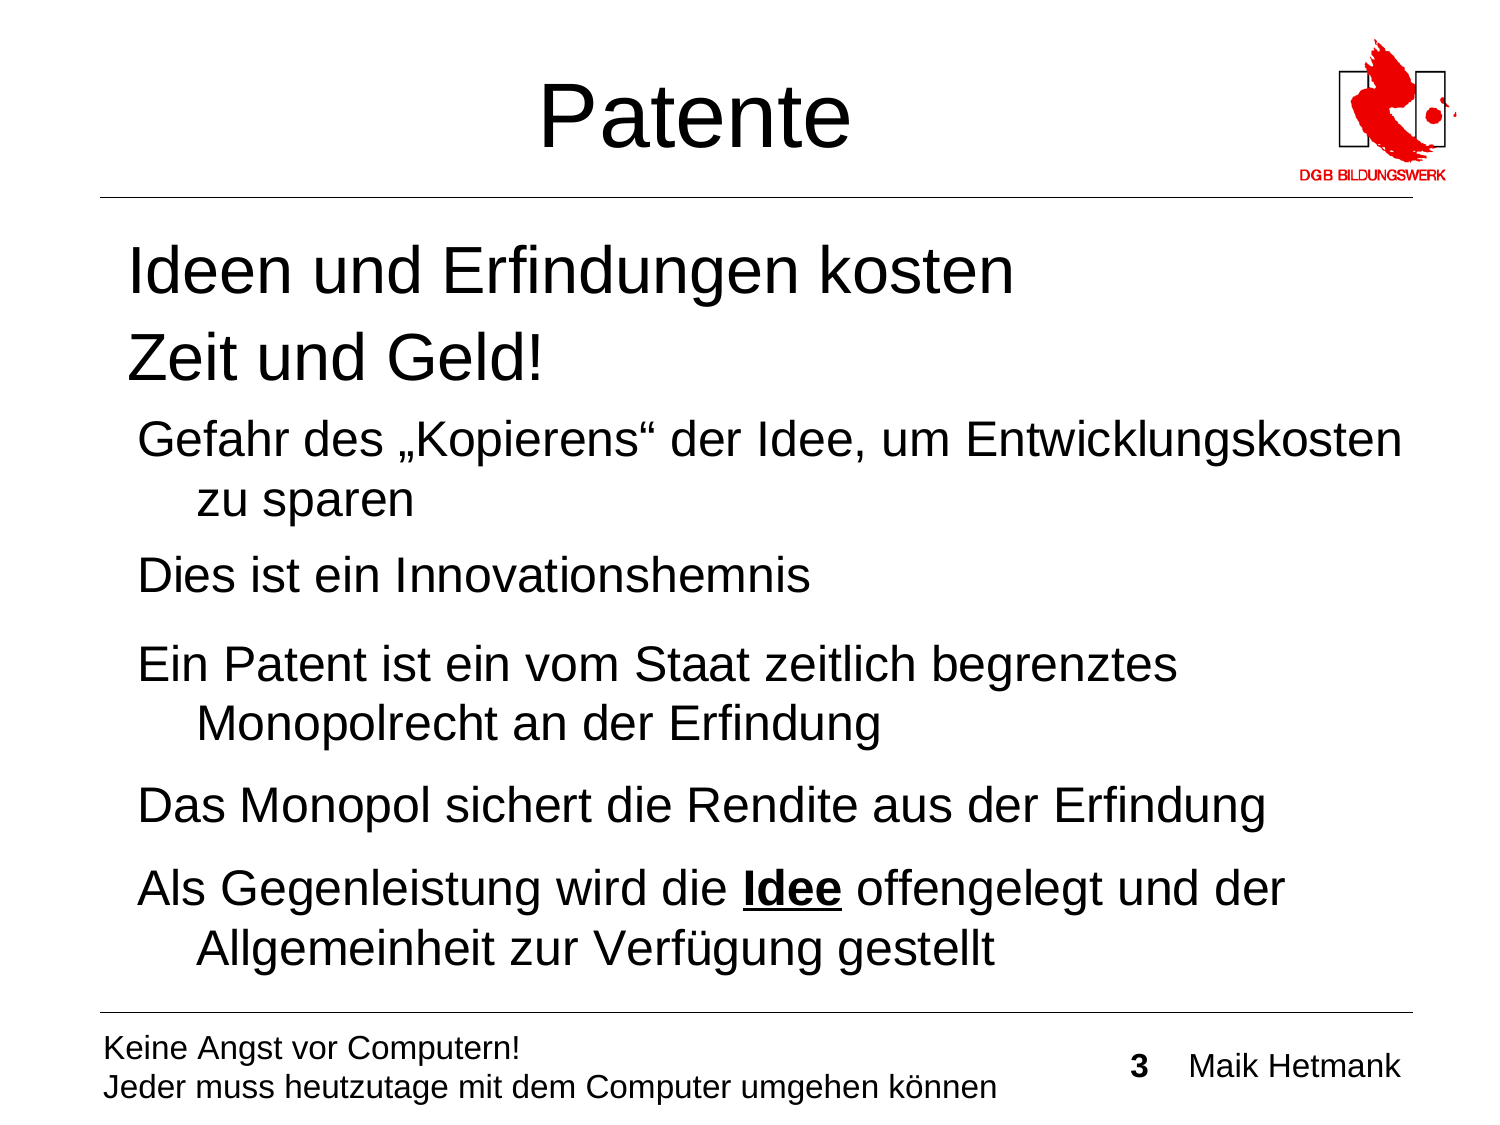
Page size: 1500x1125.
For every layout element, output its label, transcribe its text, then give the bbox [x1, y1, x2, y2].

title Patente [87, 49, 1305, 175]
list Ideen und Erfindungen kosten Zeit und Geld! [112, 224, 1426, 403]
text_box Das Monopol sichert die Rendite aus der Erfindung [137, 773, 1407, 835]
text_box Ein Patent ist ein vom Staat zeitlich begrenztes Monopolrecht an der Erfindung [137, 631, 1407, 773]
text_box Gefahr des „Kopierens“ der Idee, um Entwicklungskosten zu sparen [137, 407, 1407, 523]
text_box Dies ist ein Innovationshemnis [137, 543, 1407, 600]
text_box Als Gegenleistung wird die Idee offengelegt und der Allgemeinheit zur Verfügung gestellt [137, 856, 1407, 986]
picture [1299, 37, 1457, 181]
